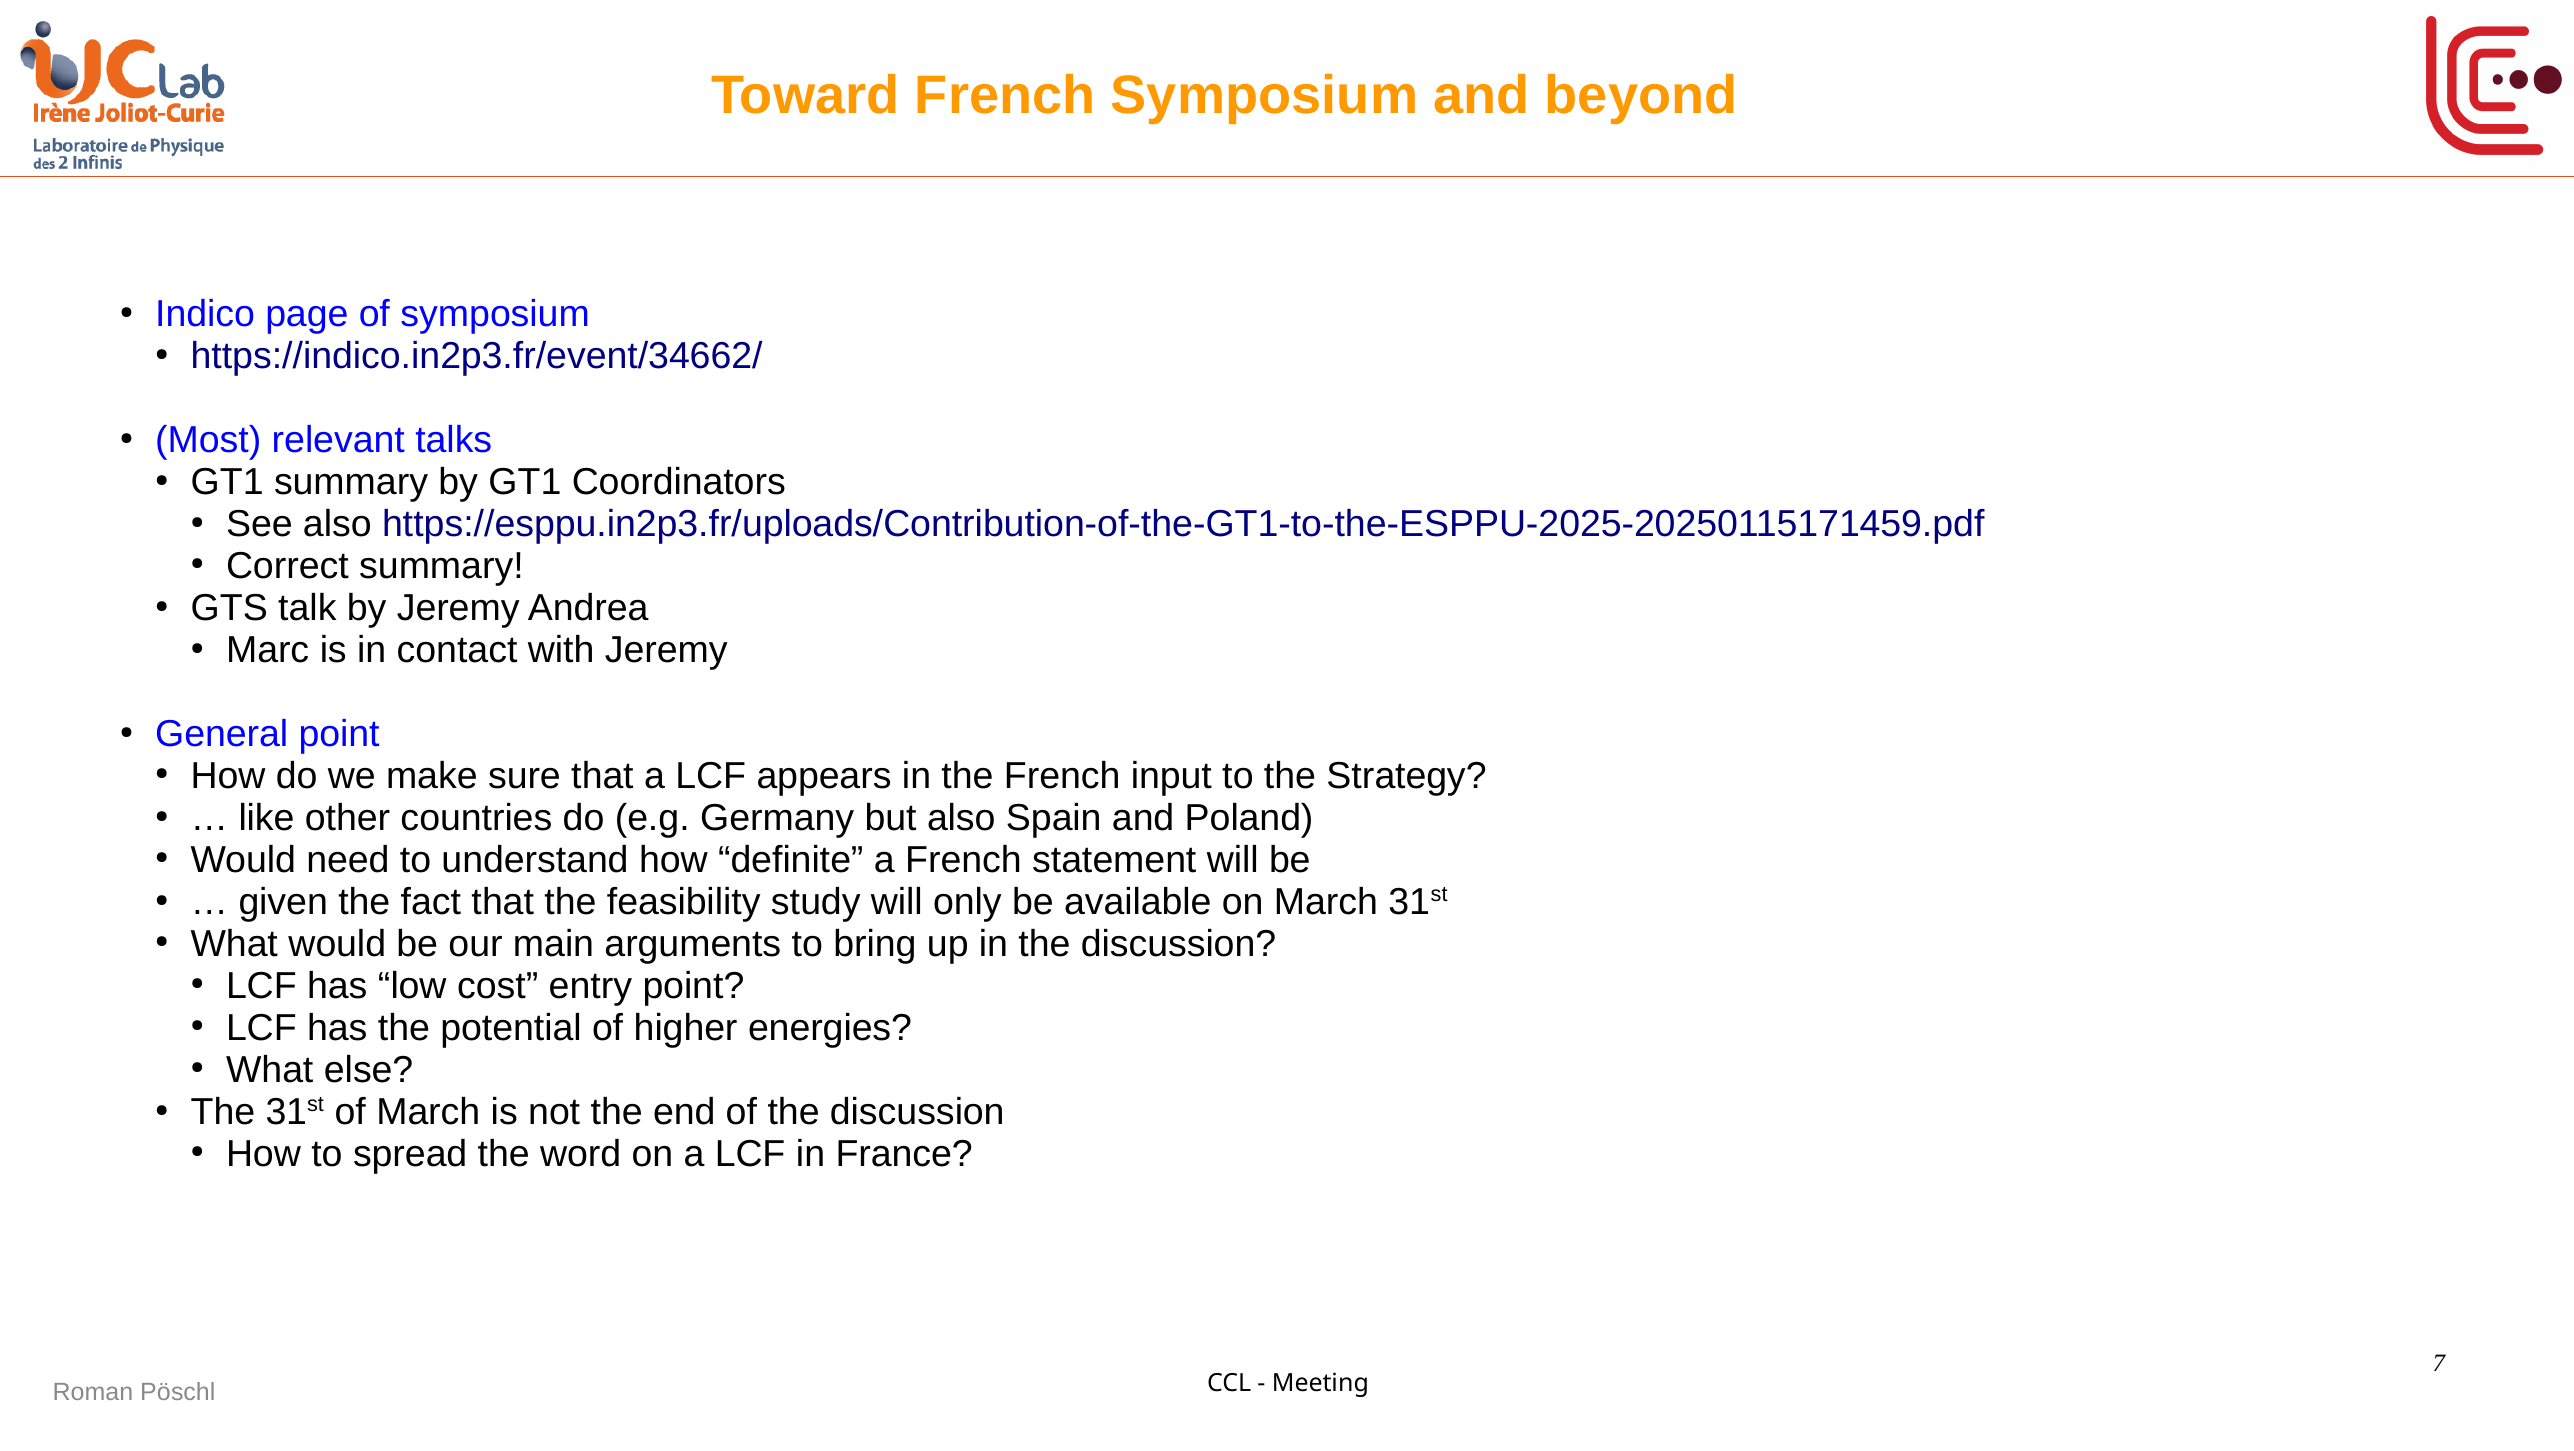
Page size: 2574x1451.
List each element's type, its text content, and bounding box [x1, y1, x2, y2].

text_box Indico page of symposium https://indico.in2p3.fr/event/34662/ (Most) relevant talks GT1 summary by GT1 Coordinators See also https://esppu.in2p3.fr/uploads/Contribution-of-the-GT1-to-the-ESPPU-2025-20250115171459.pdf Correct summary! GTS talk by Jeremy Andrea Marc is in contact with Jeremy General point How do we make sure that a LCF appears in the French input to the Strategy? … like other countries do (e.g. Germany but also Spain and Poland) Would need to understand how “definite” a French statement will be … given the fact that the feasibility study will only be available on March 31st What would be our main arguments to bring up in the discussion? LCF has “low cost” entry point? LCF has the potential of higher energies? What else? The 31st of March is not the end of the discussion How to spread the word on a LCF in France? [105, 285, 2004, 1182]
title Toward French Symposium and beyond [67, 29, 2384, 159]
picture [2412, 3, 2574, 168]
picture [4, 5, 240, 184]
